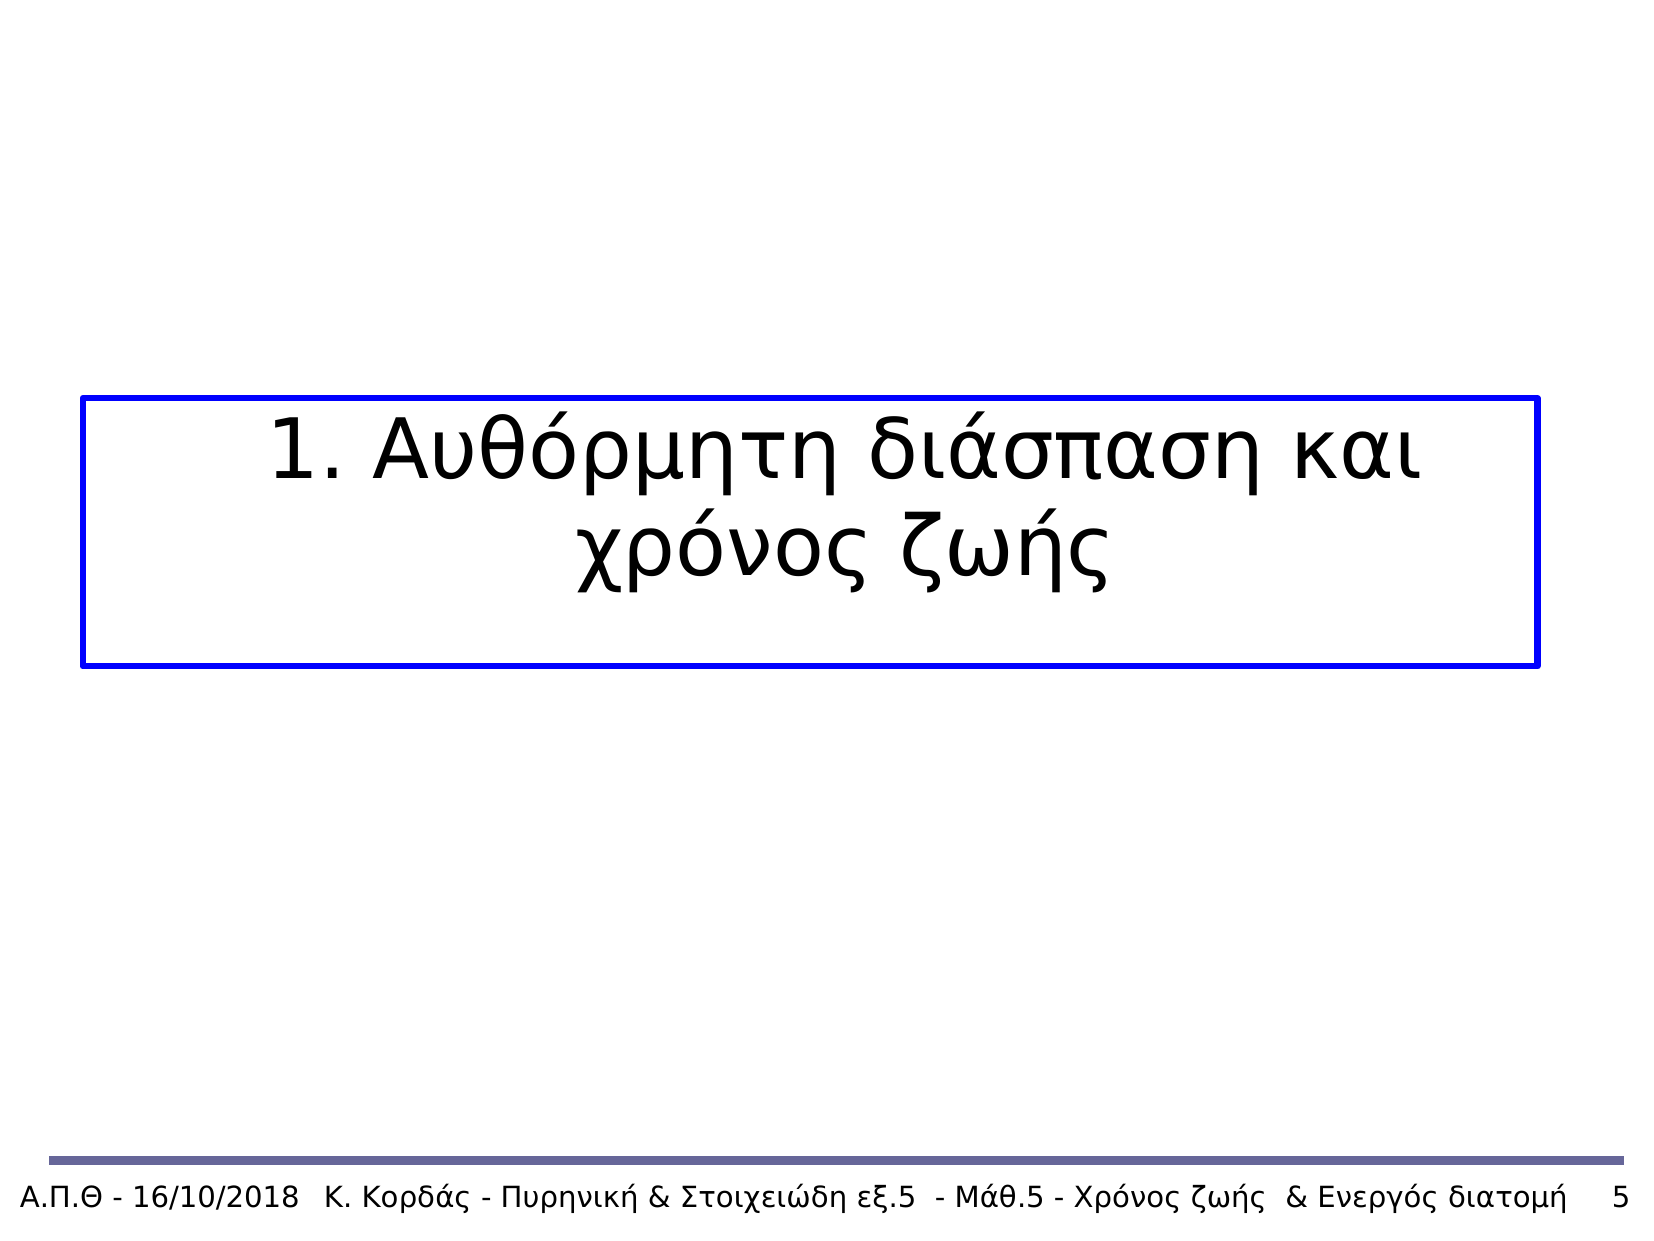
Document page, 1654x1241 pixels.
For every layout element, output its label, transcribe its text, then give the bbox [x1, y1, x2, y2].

list 1. Αυθόρμητη διάσπαση και χρόνος ζωής [82, 398, 1538, 667]
